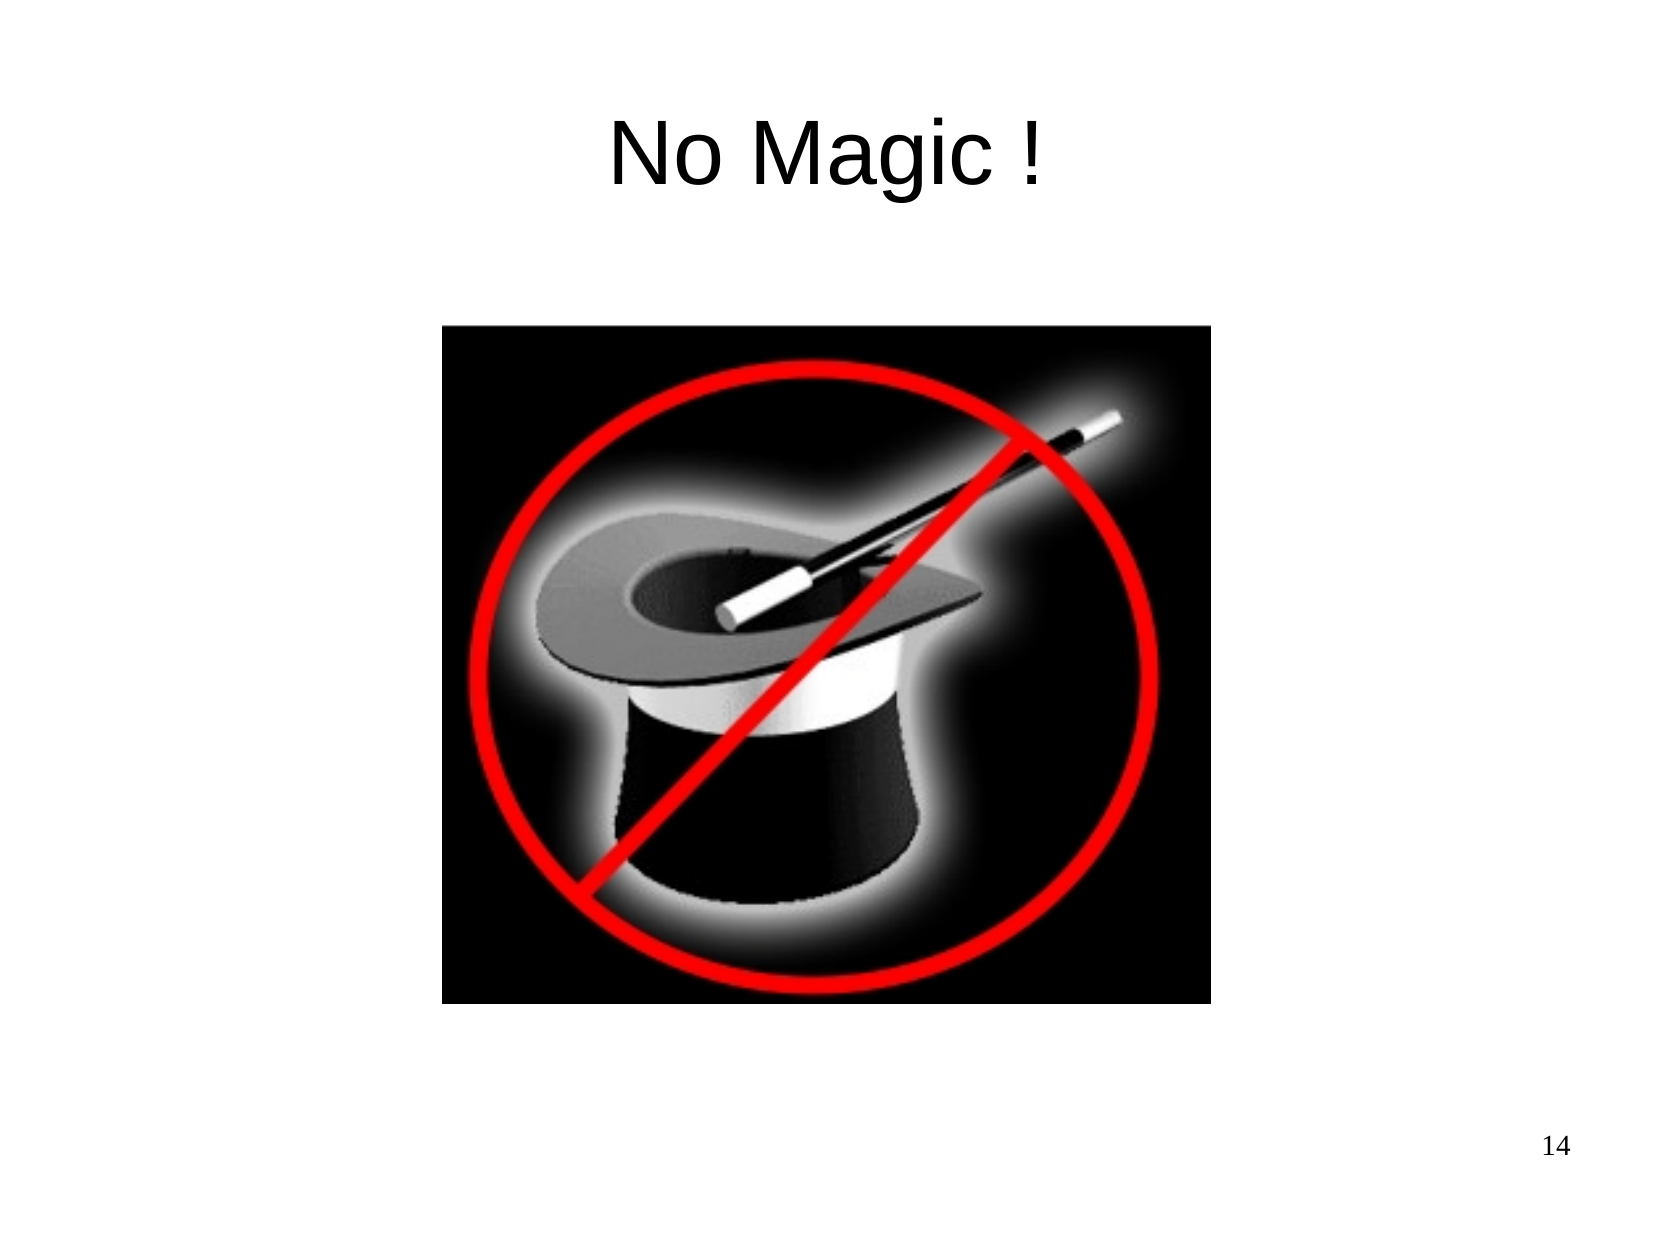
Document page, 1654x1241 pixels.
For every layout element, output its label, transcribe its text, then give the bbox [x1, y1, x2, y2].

title No Magic ! [82, 56, 1571, 250]
picture [442, 324, 1211, 1004]
